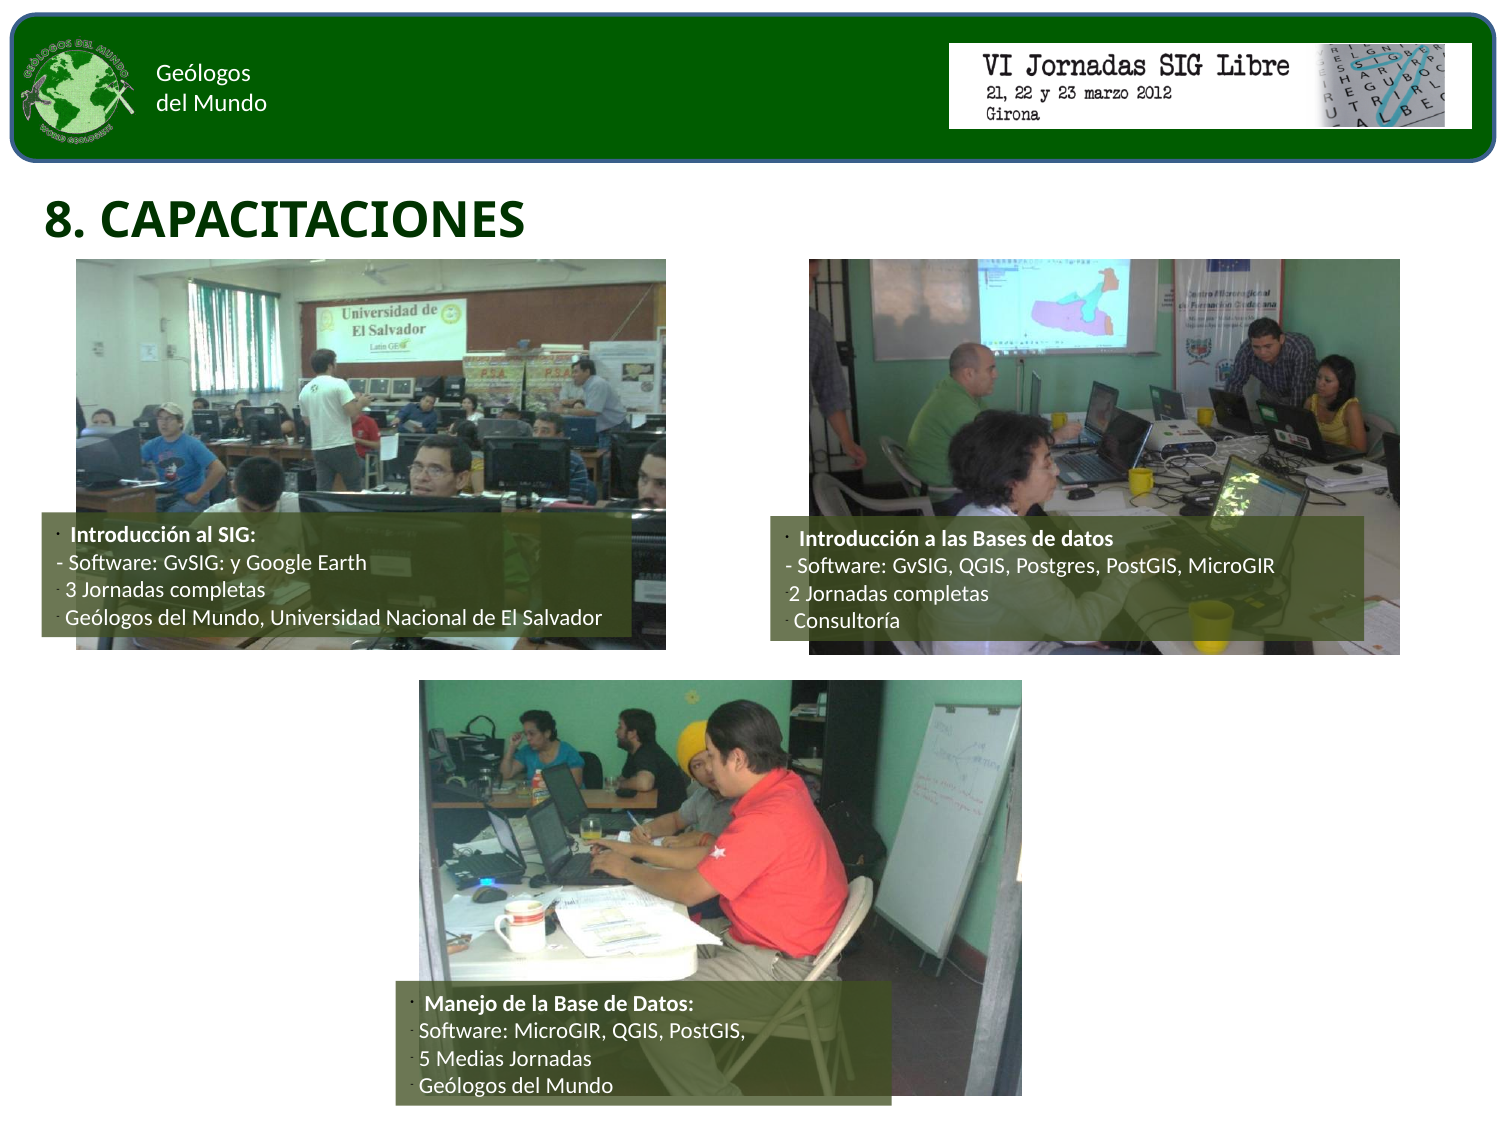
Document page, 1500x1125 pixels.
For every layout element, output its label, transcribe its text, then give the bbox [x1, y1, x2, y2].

picture [809, 259, 1400, 655]
text_box Geólogos del Mundo [141, 49, 361, 125]
text_box [11, 14, 1495, 161]
picture [76, 259, 666, 650]
text_box 8. CAPACITACIONES [29, 180, 1500, 256]
text_box Introducción a las Bases de datos - Software: GvSIG, QGIS, Postgres, PostGIS, MicroGIR 2 Jornadas completas Consultoría [770, 516, 1365, 641]
picture [419, 680, 1022, 1096]
picture [19, 36, 136, 145]
picture [950, 44, 1471, 128]
text_box Manejo de la Base de Datos: Software: MicroGIR, QGIS, PostGIS, 5 Medias Jornadas Geólogos del Mundo [395, 980, 892, 1106]
text_box Introducción al SIG: - Software: GvSIG: y Google Earth 3 Jornadas completas Geólogos del Mundo, Universidad Nacional de El Salvador [41, 512, 632, 638]
